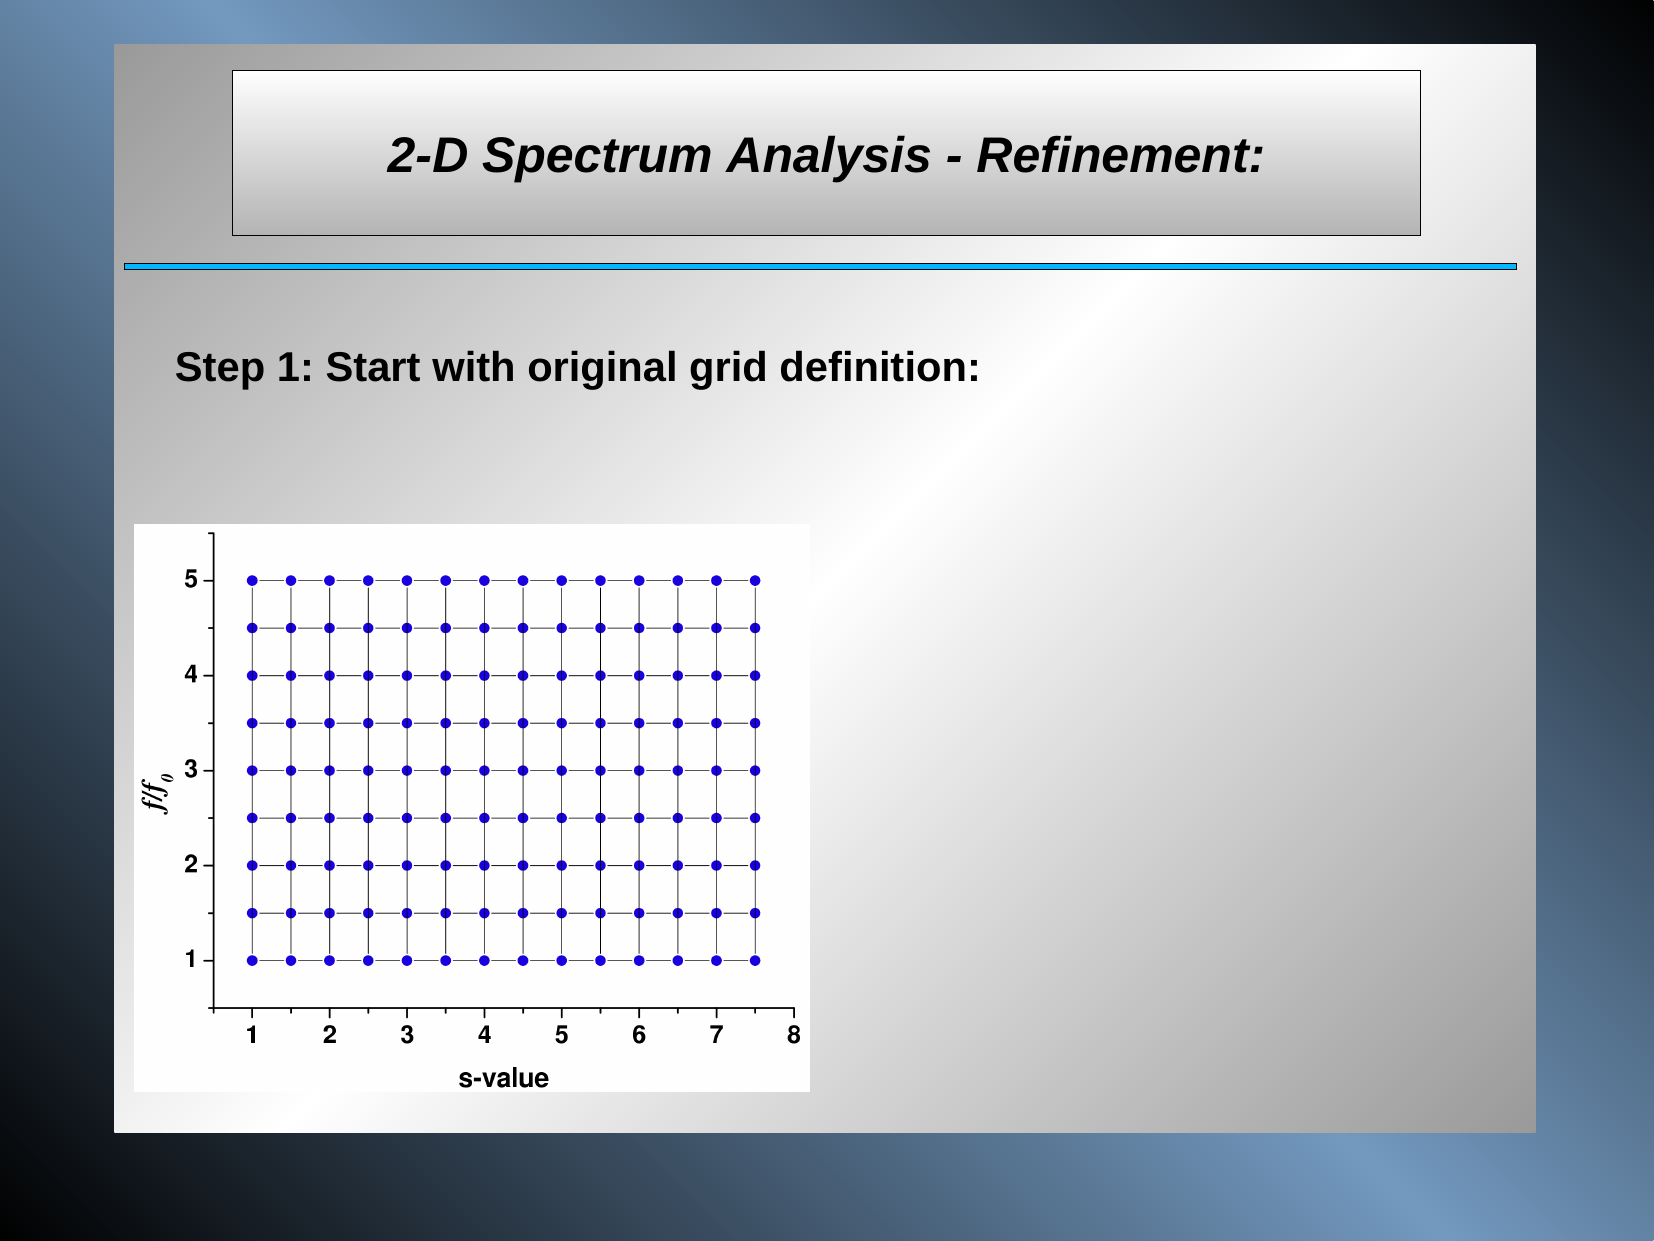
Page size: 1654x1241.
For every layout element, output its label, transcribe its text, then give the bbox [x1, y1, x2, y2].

text_box Step 1: Start with original grid definition: [137, 343, 1491, 403]
text_box [232, 70, 1421, 236]
text_box 2-D Spectrum Analysis - Refinement: [246, 127, 1407, 195]
text_box [124, 263, 1517, 270]
picture [134, 524, 810, 1092]
